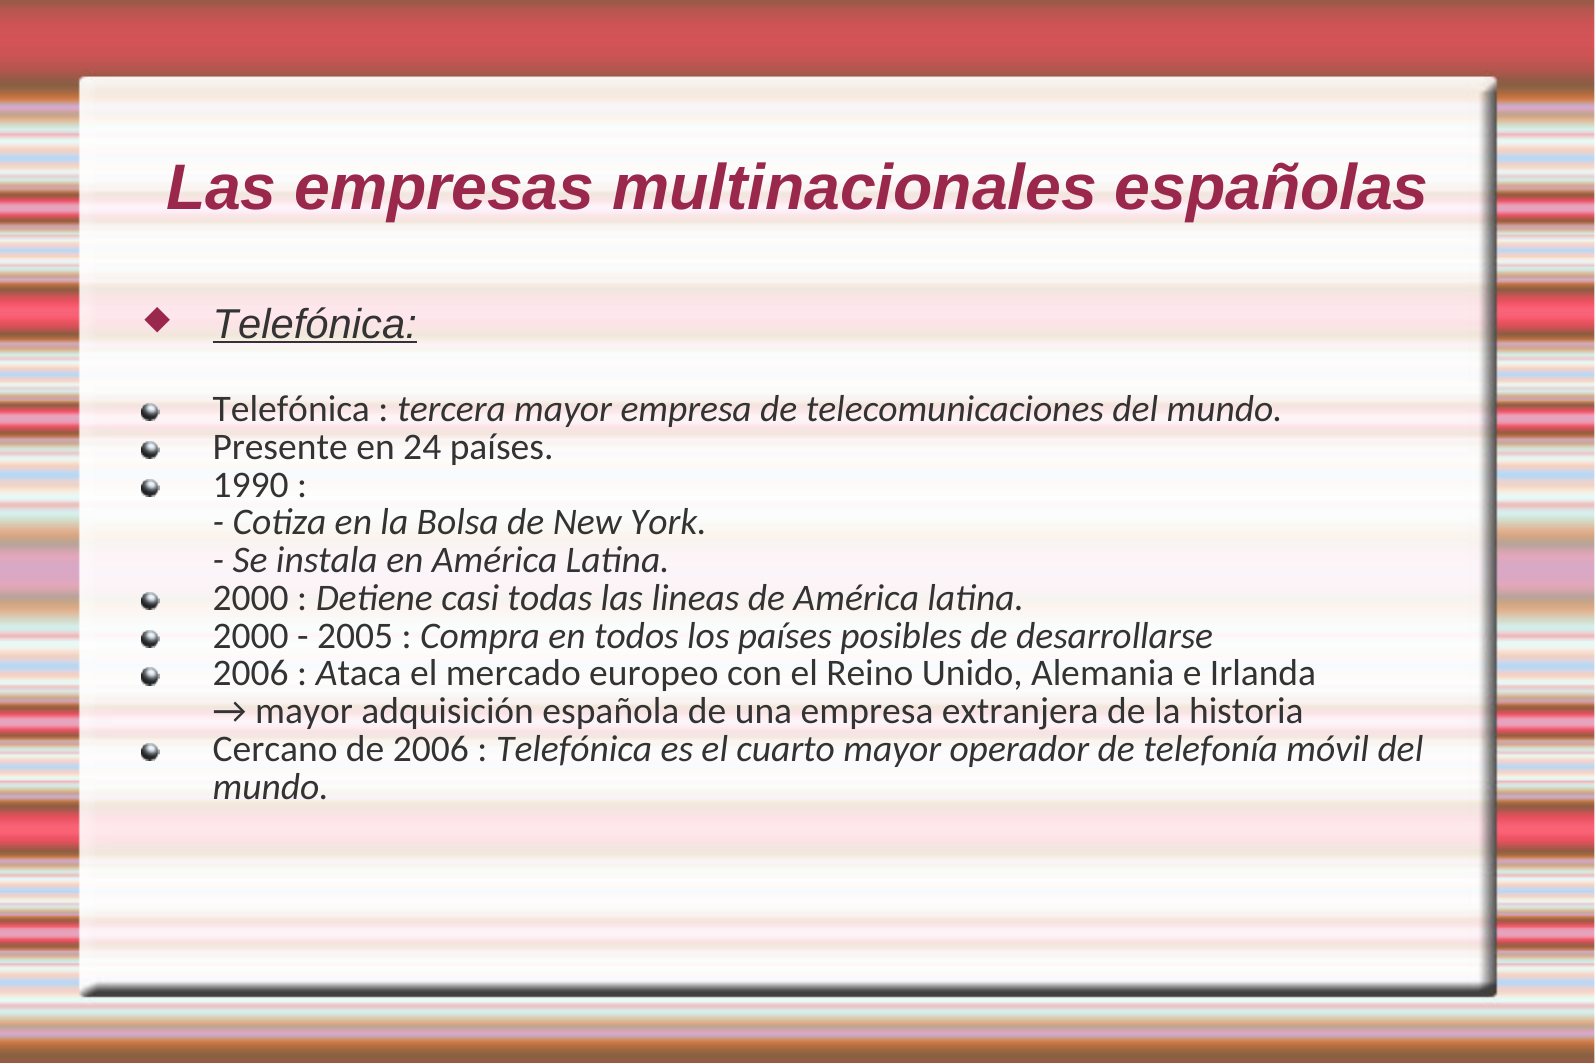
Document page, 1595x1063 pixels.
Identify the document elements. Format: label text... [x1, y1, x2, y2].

title Las empresas multinacionales españolas [117, 79, 1479, 295]
list Telefónica: Telefónica : tercera mayor empresa de telecomunicaciones del mundo. Presente en 24 países. 1990 : - Cotiza en la Bolsa de New York. - Se instala en América Latina. 2000 : Detiene casi todas las lineas de América latina. 2000 - 2005 : Compra en todos los países posibles de desarrollarse 2006 : Ataca el mercado europeo con el Reino Unido, Alemania e Irlanda → mayor adquisición española de una empresa extranjera de la historia Cercano de 2006 : Telefónica es el cuarto mayor operador de telefonía móvil del mundo. [130, 300, 1462, 971]
picture [0, 0, 1595, 1063]
